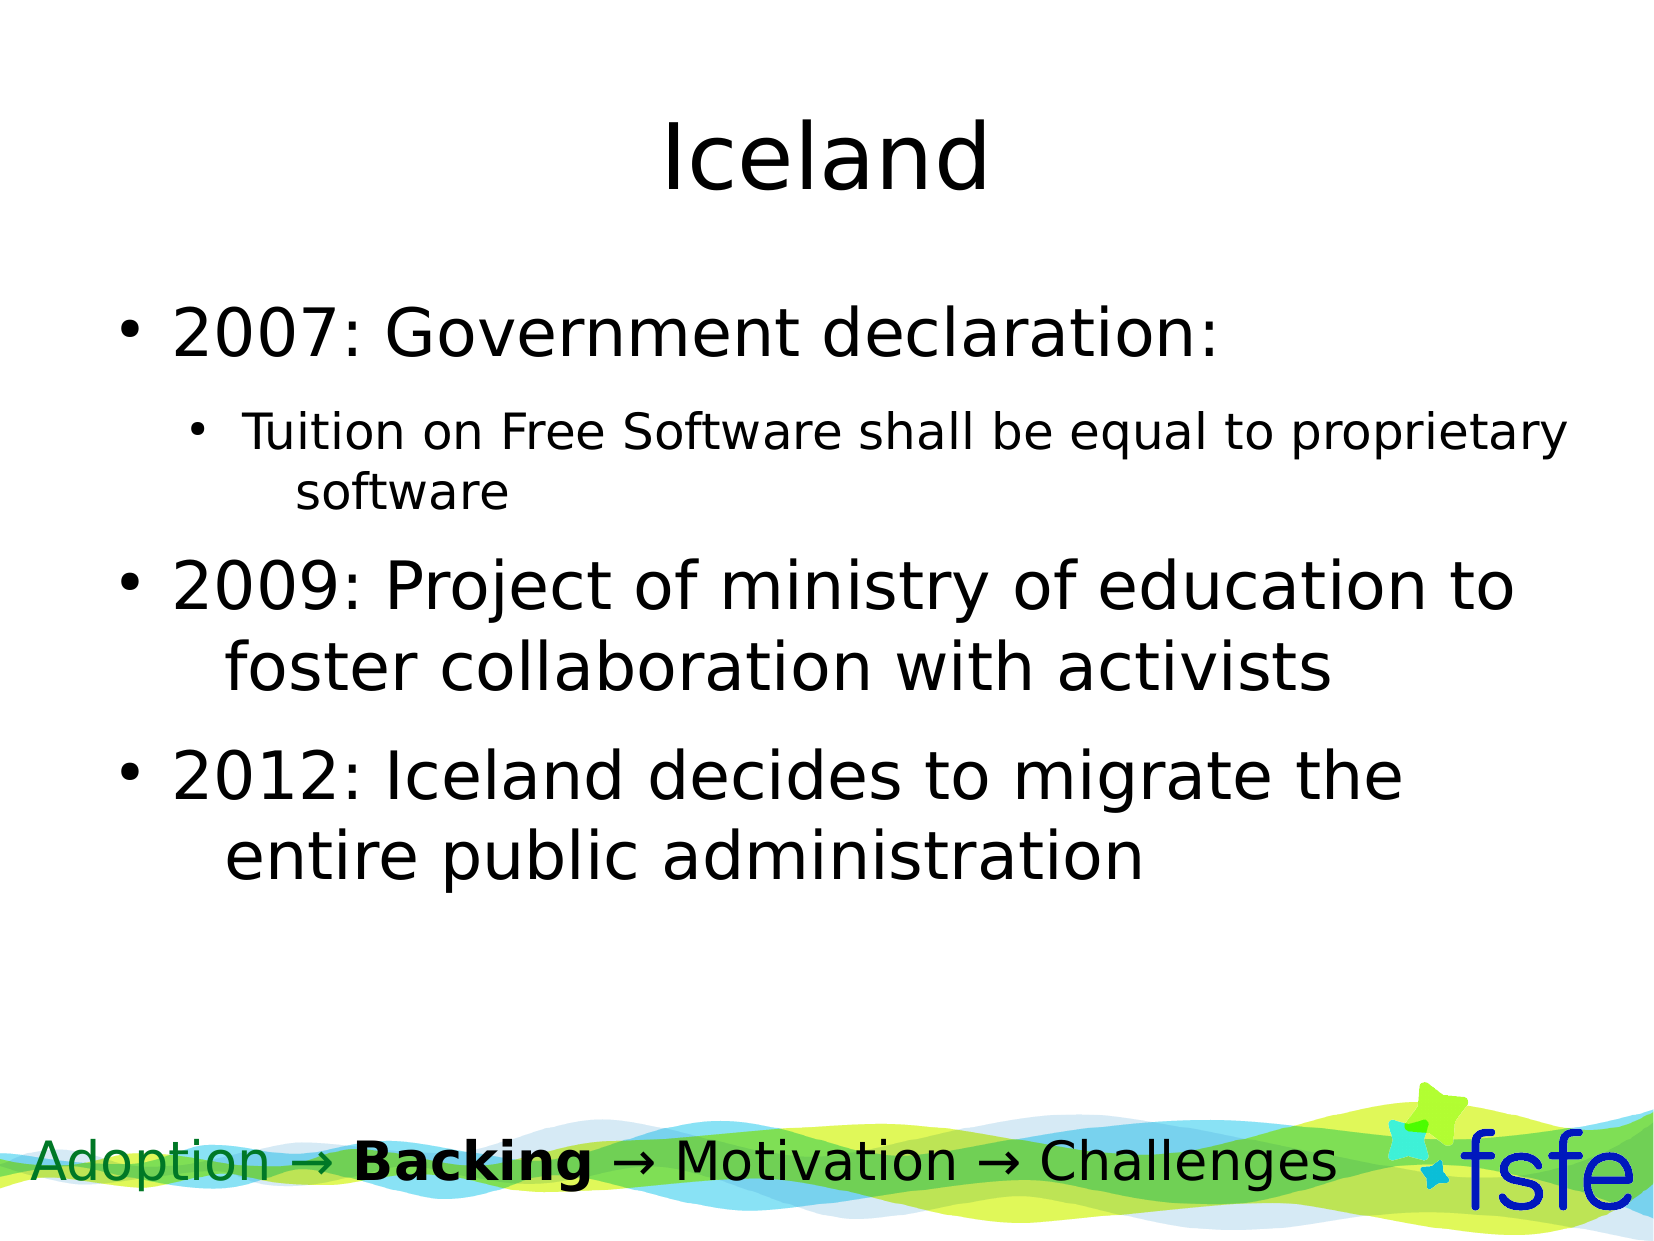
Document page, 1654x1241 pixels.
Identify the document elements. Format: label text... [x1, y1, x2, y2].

title Iceland [82, 49, 1571, 257]
picture [0, 1081, 1654, 1241]
list 2007: Government declaration: Tuition on Free Software shall be equal to proprietary software 2009: Project of ministry of education to foster collaboration with activists 2012: Iceland decides to migrate the entire public administration [82, 290, 1571, 1010]
title Adoption → Backing → Motivation → Challenges [0, 1100, 1371, 1217]
